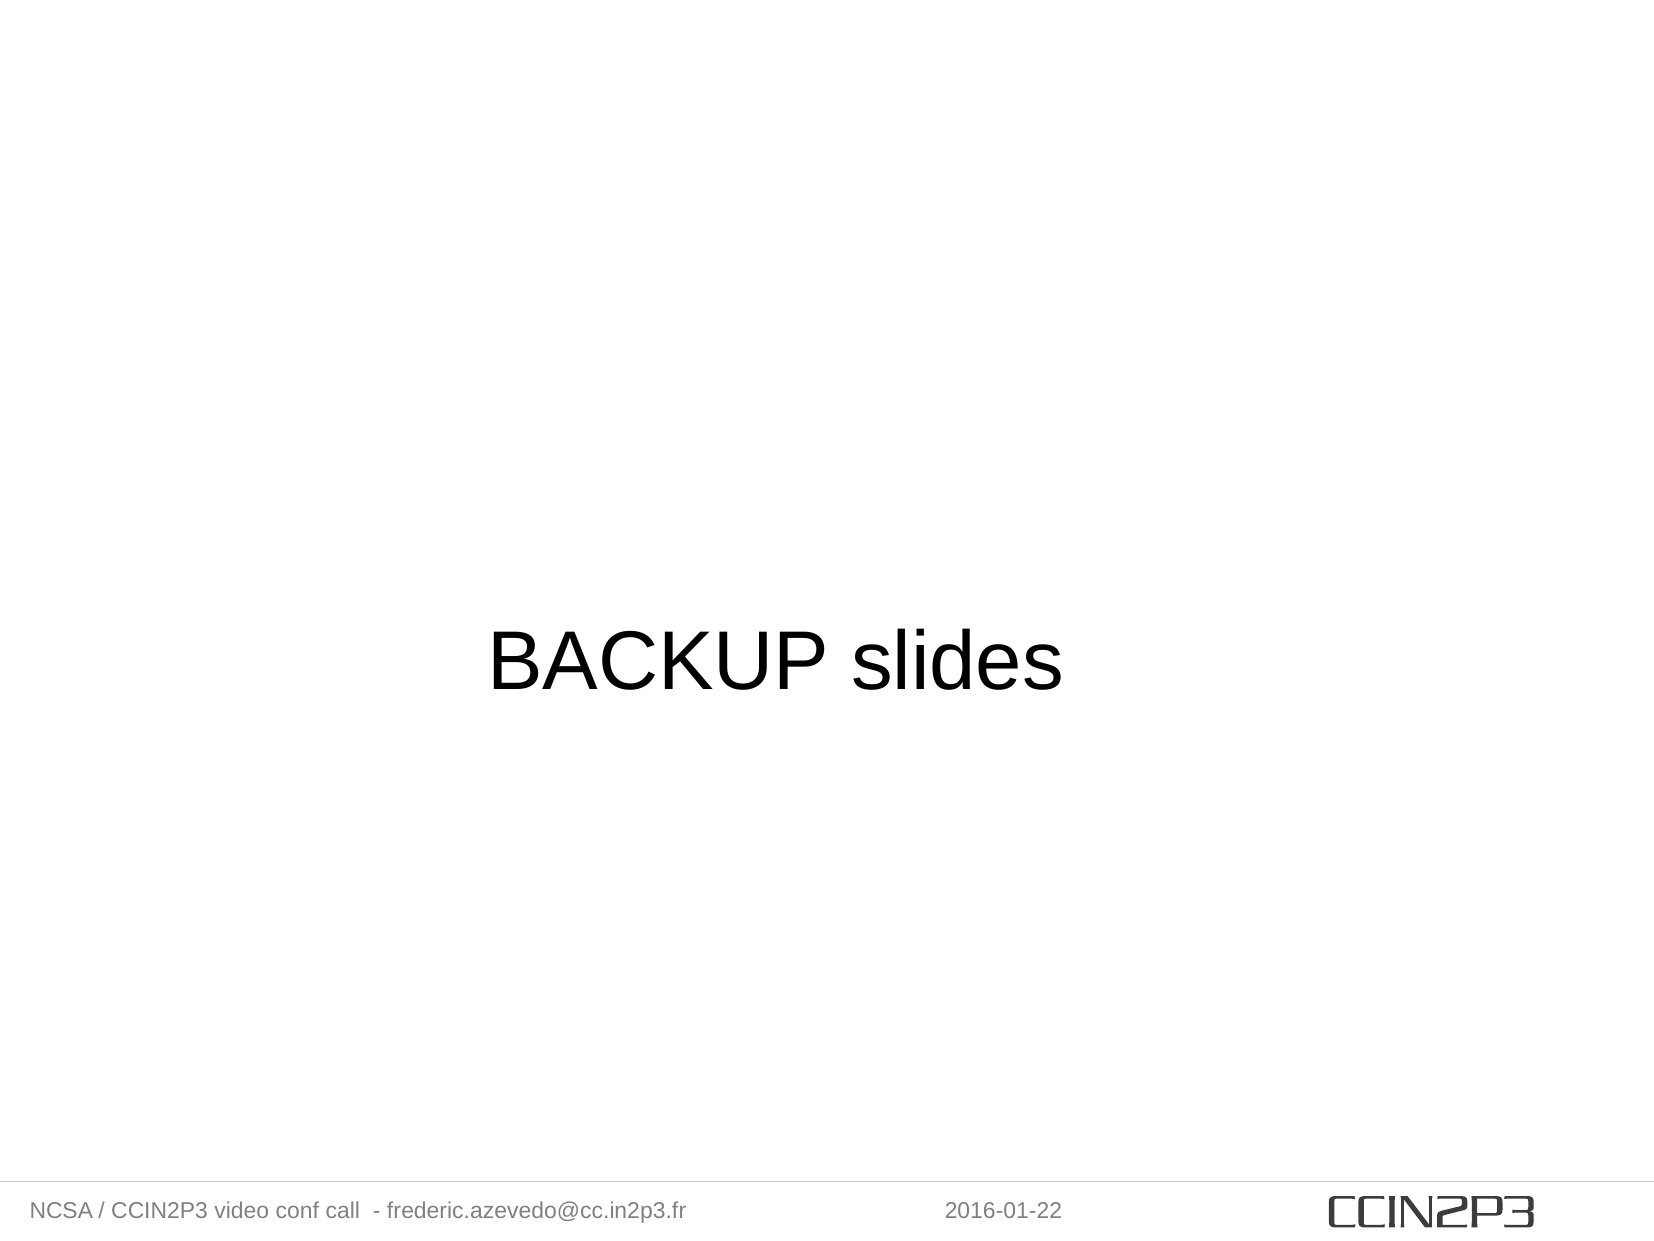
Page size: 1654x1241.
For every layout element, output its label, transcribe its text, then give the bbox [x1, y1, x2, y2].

list BACKUP slides [59, 141, 1607, 1134]
